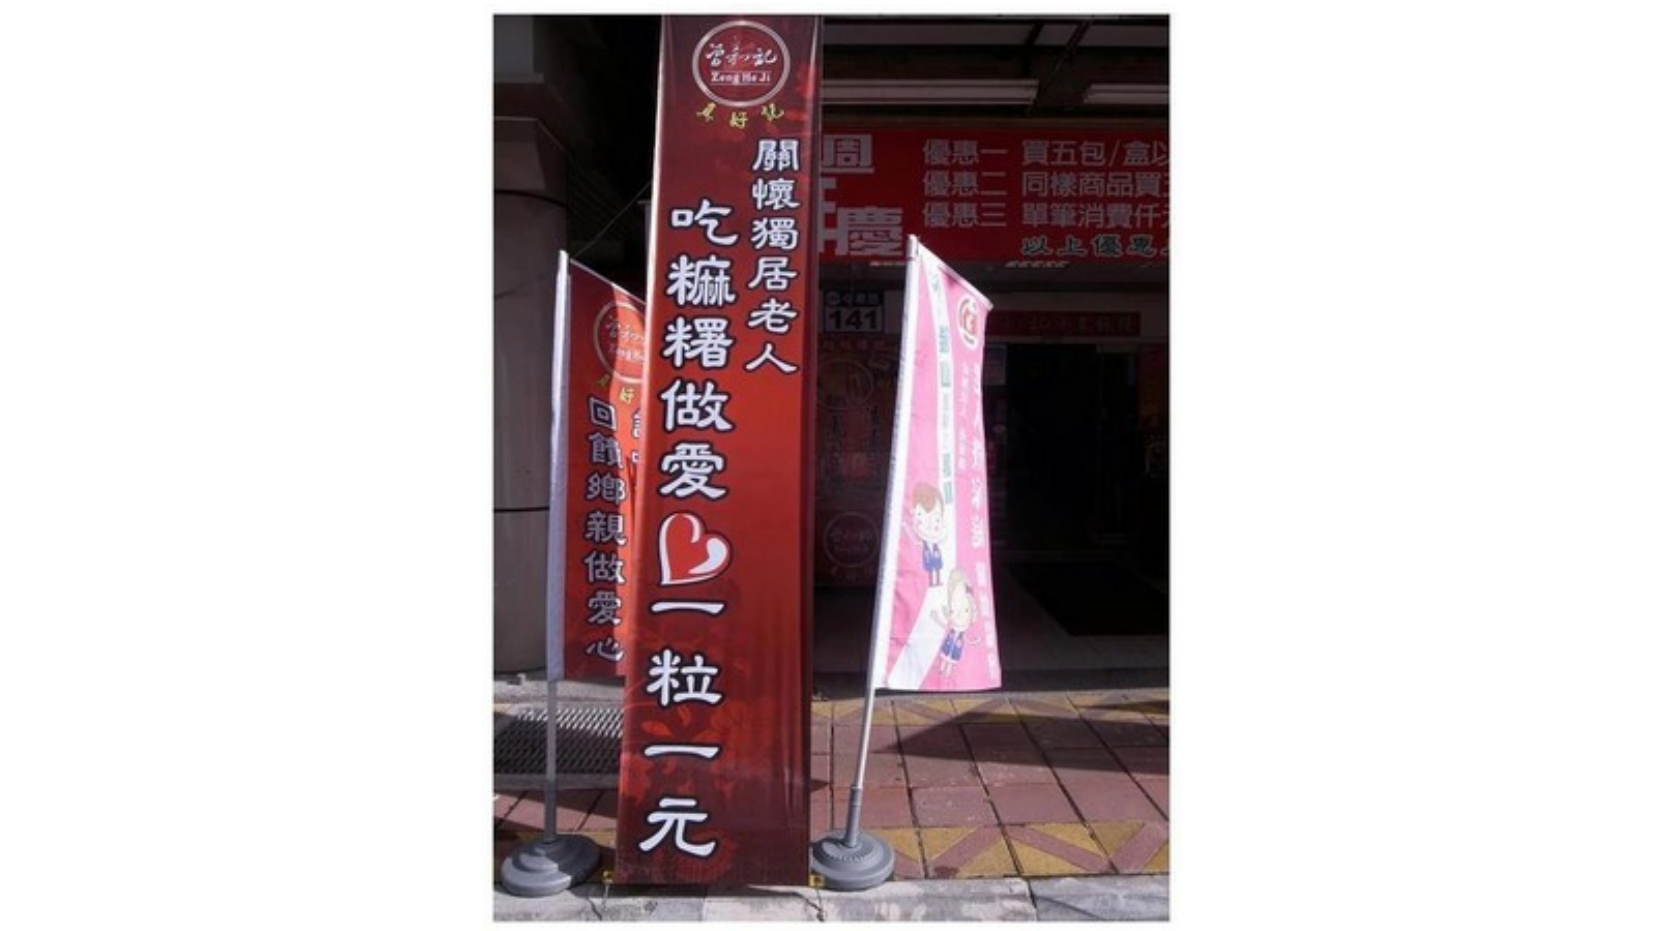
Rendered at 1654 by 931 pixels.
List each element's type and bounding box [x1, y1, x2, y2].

picture [482, 3, 1182, 931]
